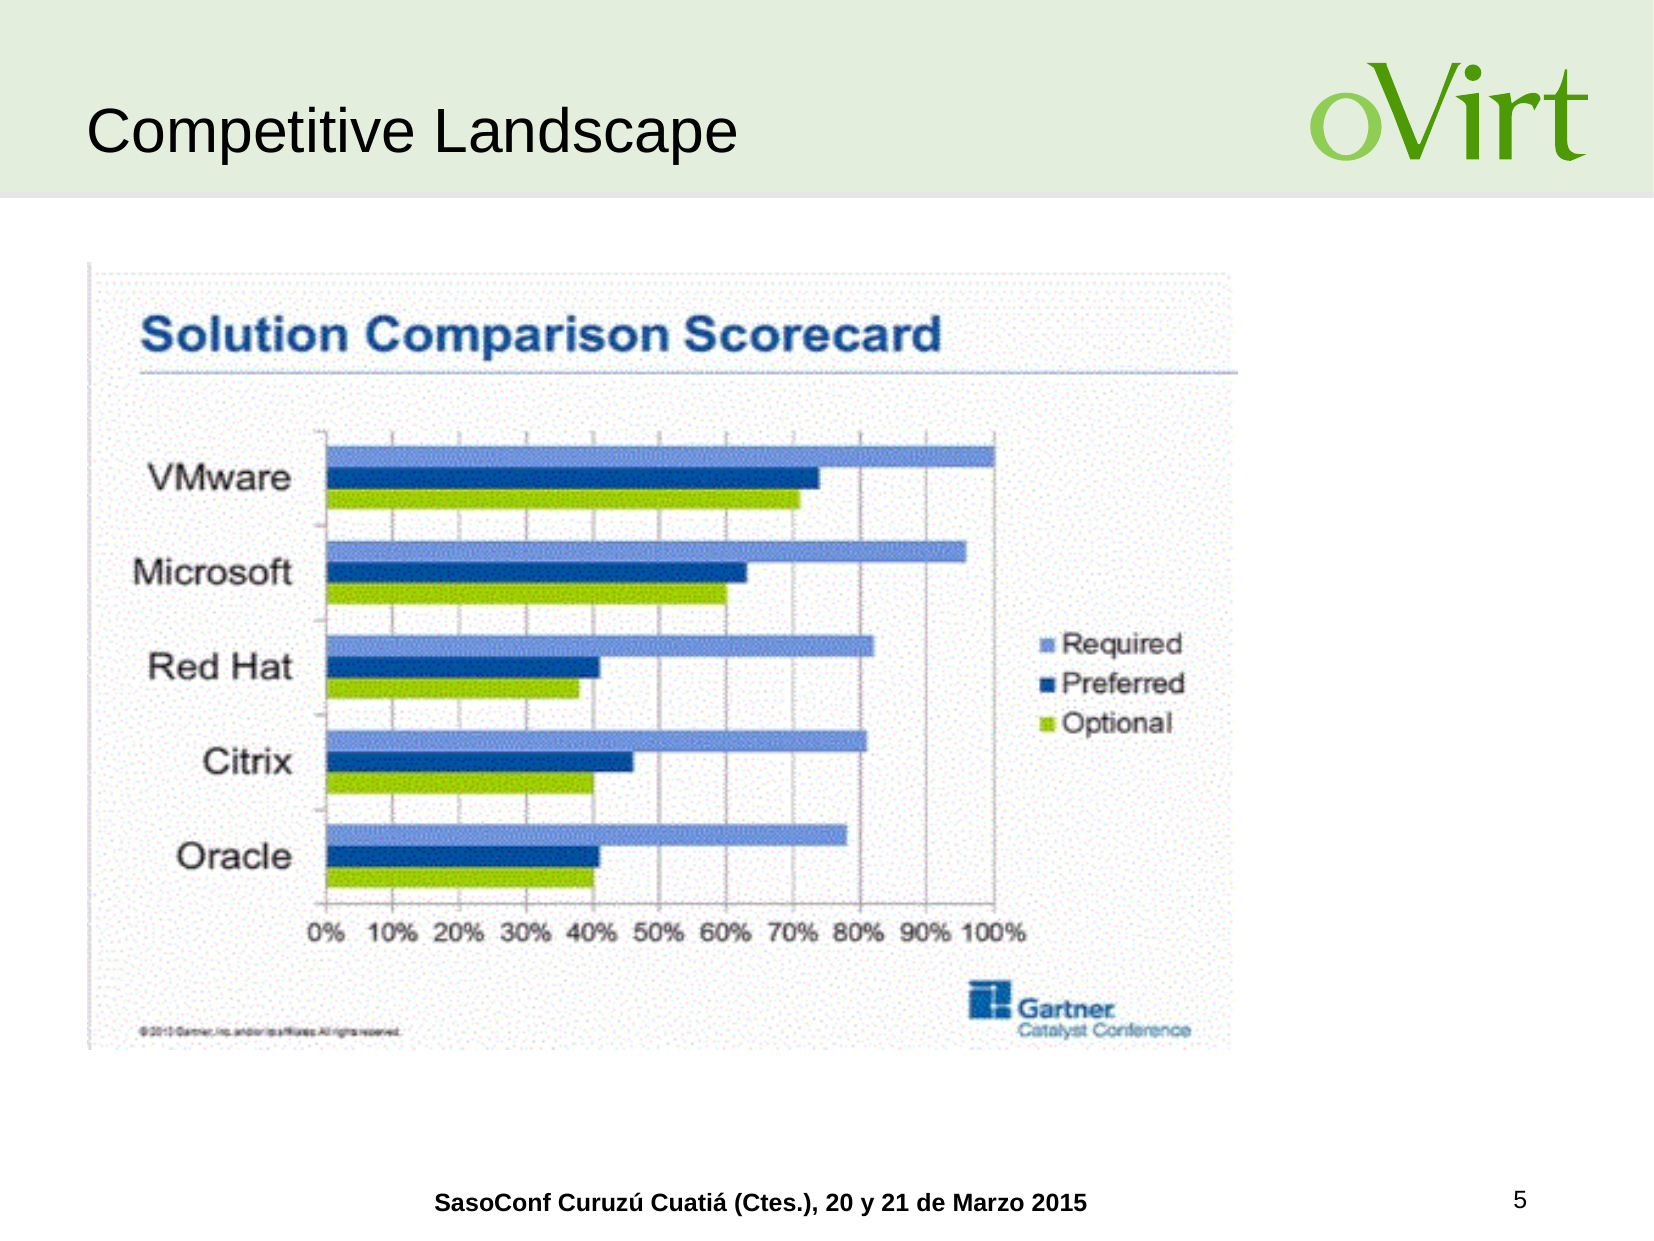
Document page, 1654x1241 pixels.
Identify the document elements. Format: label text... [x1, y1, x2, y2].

picture [87, 262, 1238, 1051]
title Competitive Landscape [86, 36, 1307, 225]
